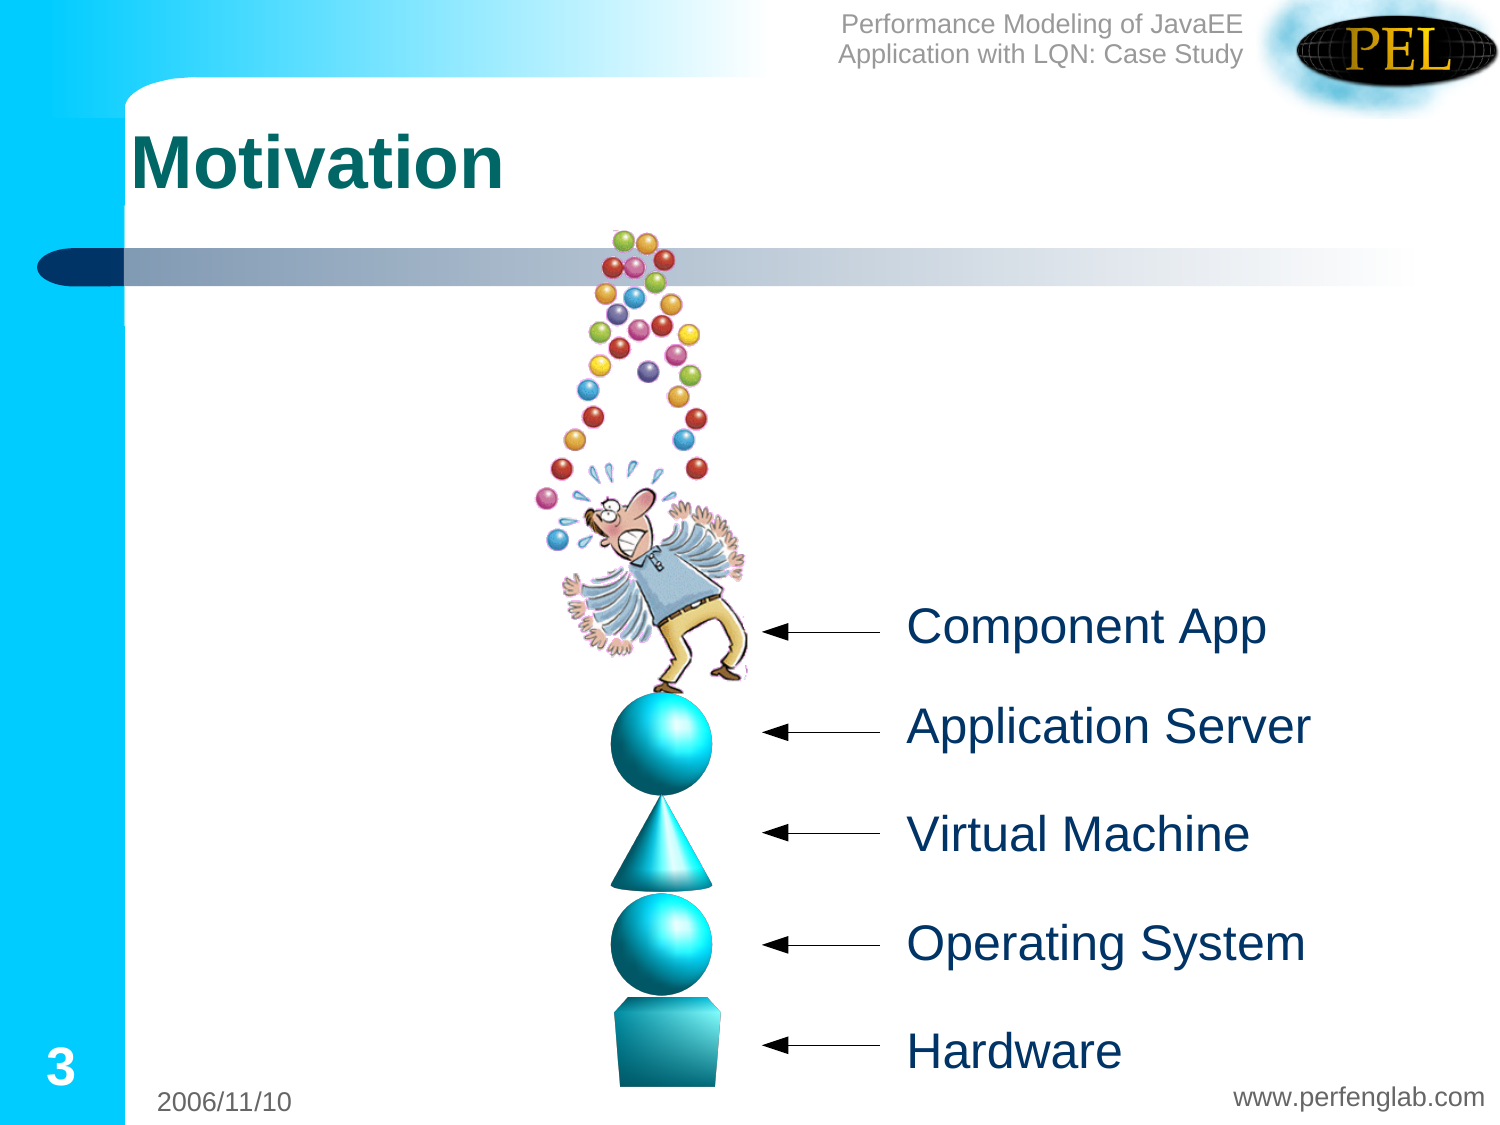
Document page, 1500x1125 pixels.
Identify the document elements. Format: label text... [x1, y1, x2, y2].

picture [519, 230, 760, 697]
text_box Application Server [891, 691, 1394, 768]
title Motivation [130, 83, 1408, 248]
text_box Virtual Machine [891, 799, 1335, 877]
picture [1251, 0, 1500, 119]
text_box [760, 205, 1500, 327]
text_box [123, 205, 519, 327]
text_box Component App [891, 590, 1394, 668]
text_box Hardware [891, 1015, 1335, 1093]
text_box Operating System [891, 907, 1335, 985]
